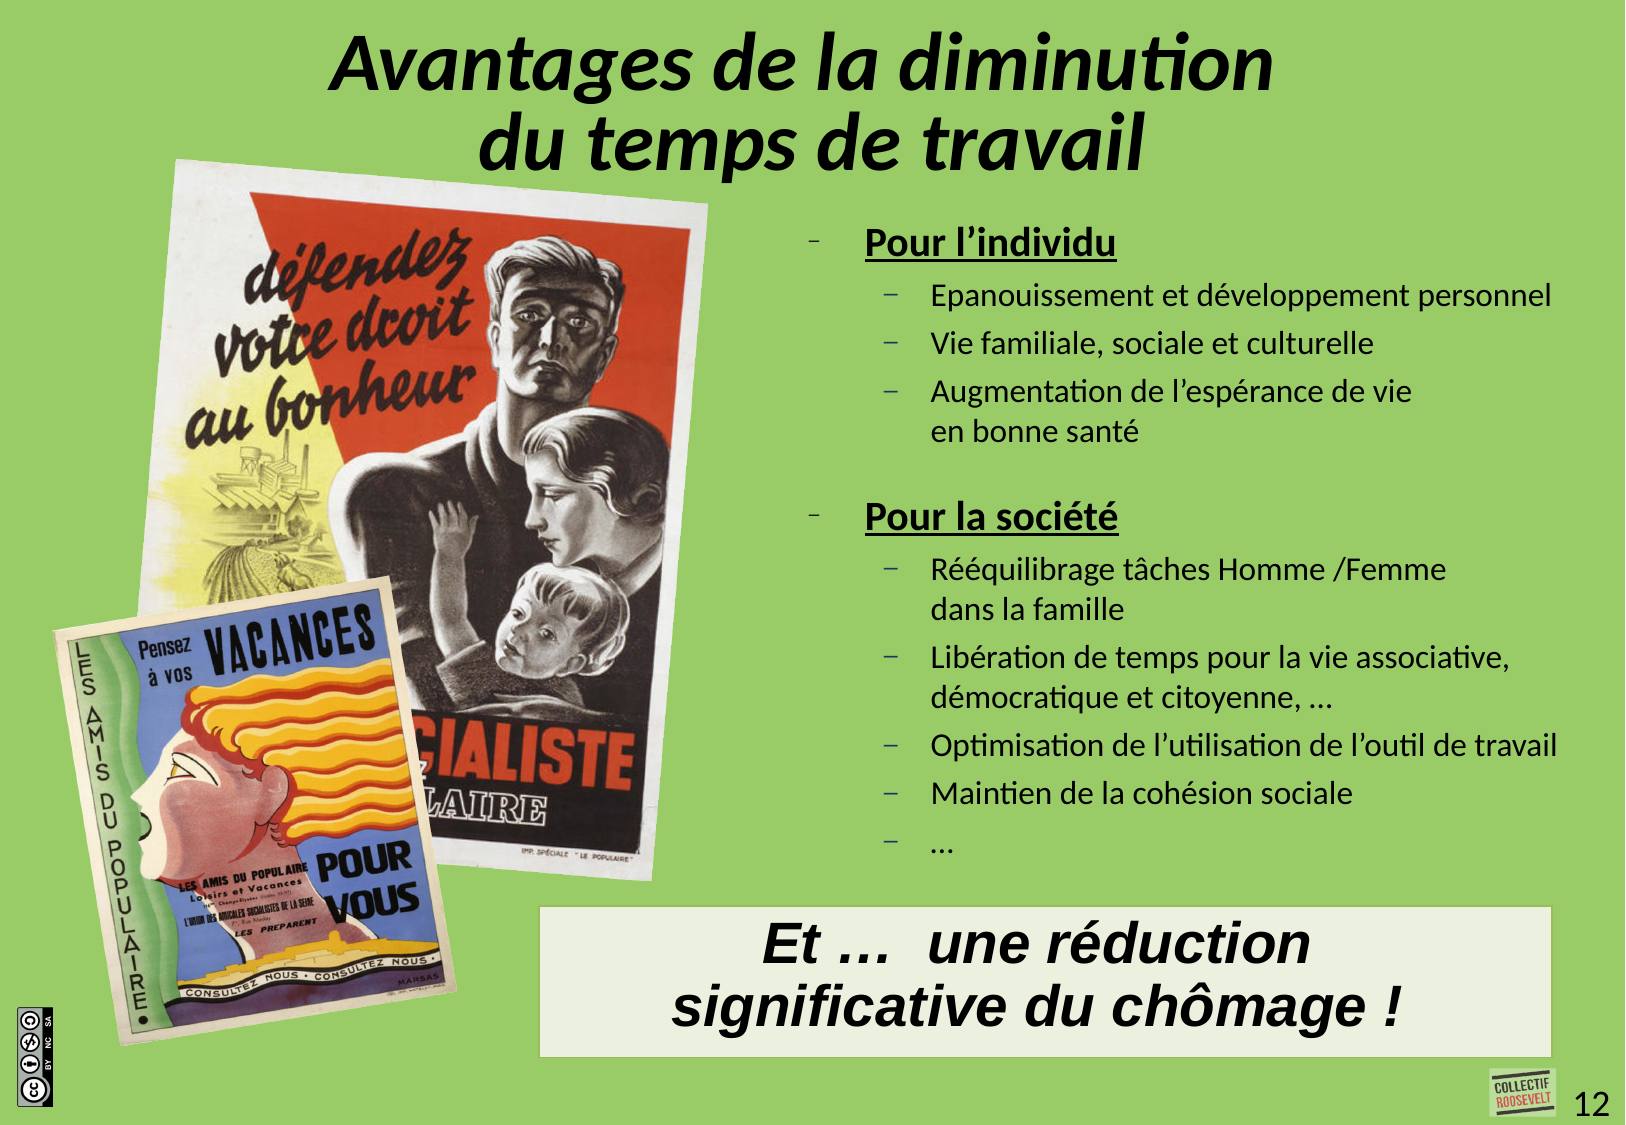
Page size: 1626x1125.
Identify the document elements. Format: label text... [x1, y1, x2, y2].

slide_number <numéro> [1557, 1071, 1626, 1125]
list Pour l’individu Epanouissement et développement personnel Vie familiale, sociale et culturelle Augmentation de l’espérance de vie en bonne santé Pour la société Rééquilibrage tâches Homme /Femme dans la famille Libération de temps pour la vie associative, démocratique et citoyenne, … Optimisation de l’utilisation de l’outil de travail Maintien de la cohésion sociale … [794, 207, 1575, 881]
title Avantages de la diminution du temps de travail [81, 18, 1544, 103]
picture [52, 158, 708, 1046]
picture [18, 1008, 53, 1107]
text_box Et … une réduction significative du chômage ! [539, 906, 1552, 1058]
picture [1489, 1068, 1557, 1117]
